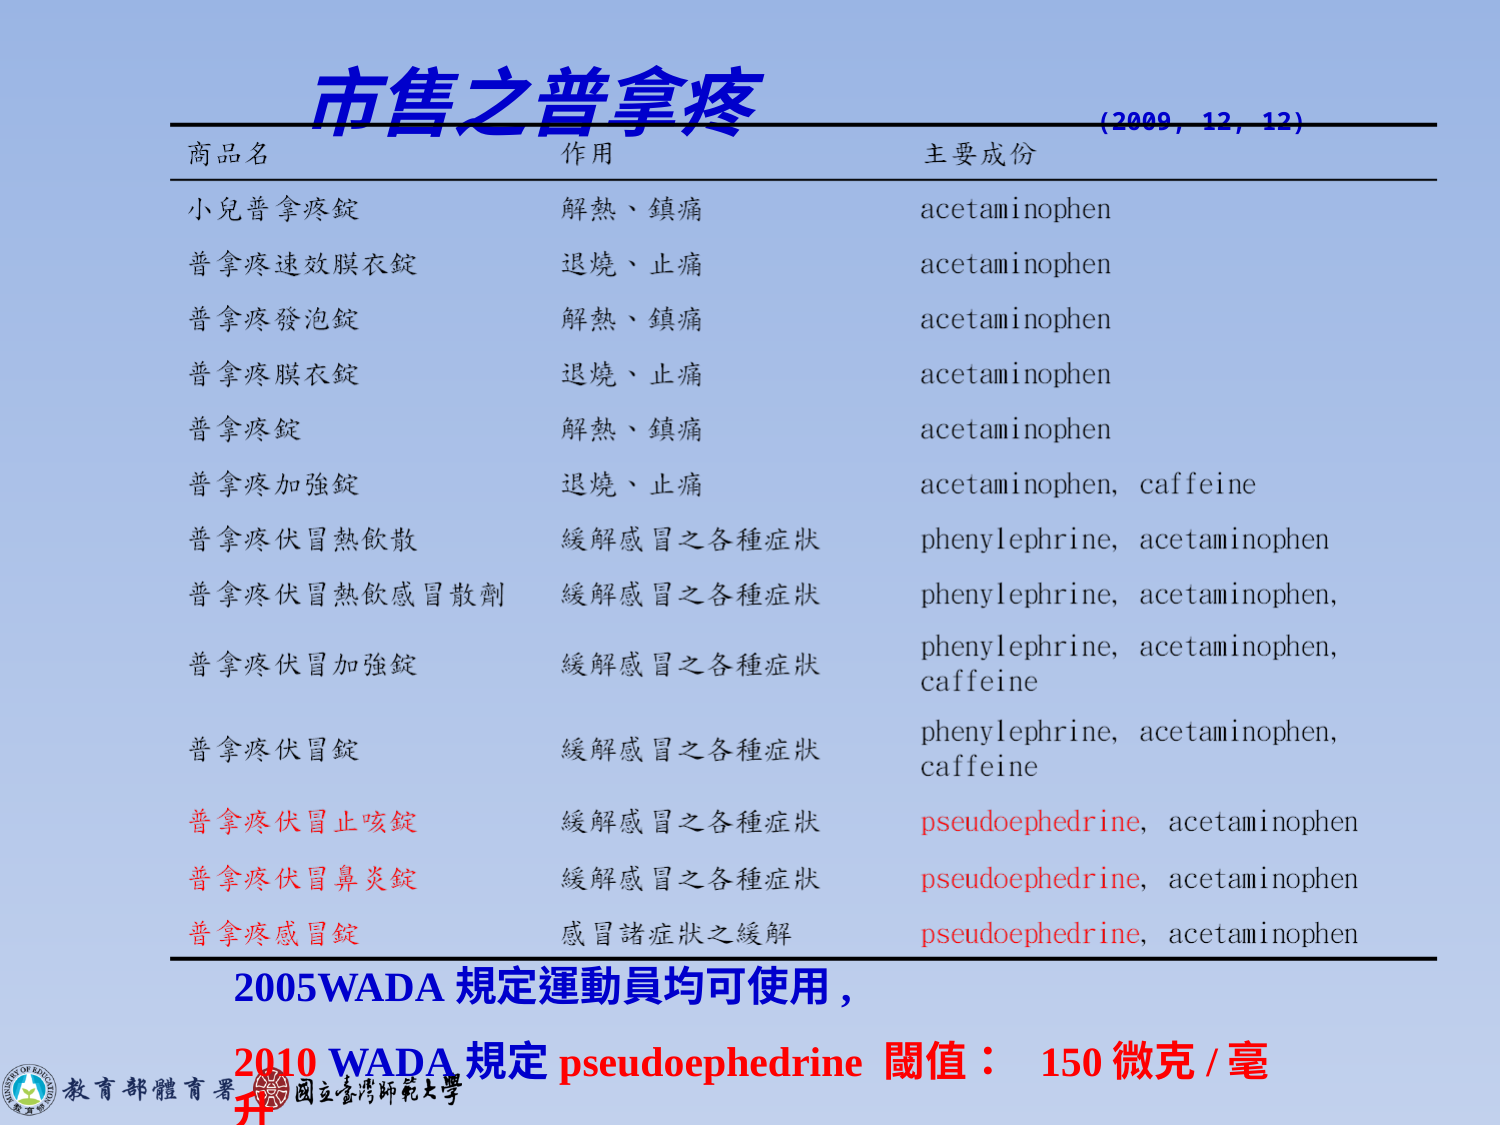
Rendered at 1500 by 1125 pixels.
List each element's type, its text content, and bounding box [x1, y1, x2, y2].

picture [158, 113, 1449, 971]
title 市售之普拿疼 (2009, 12, 12) [159, 31, 1451, 126]
text_box 2005WADA規定運動員均可使用, 2010 WADA規定pseudoephedrine 閾值： 150微克/毫升 [218, 952, 1306, 1125]
